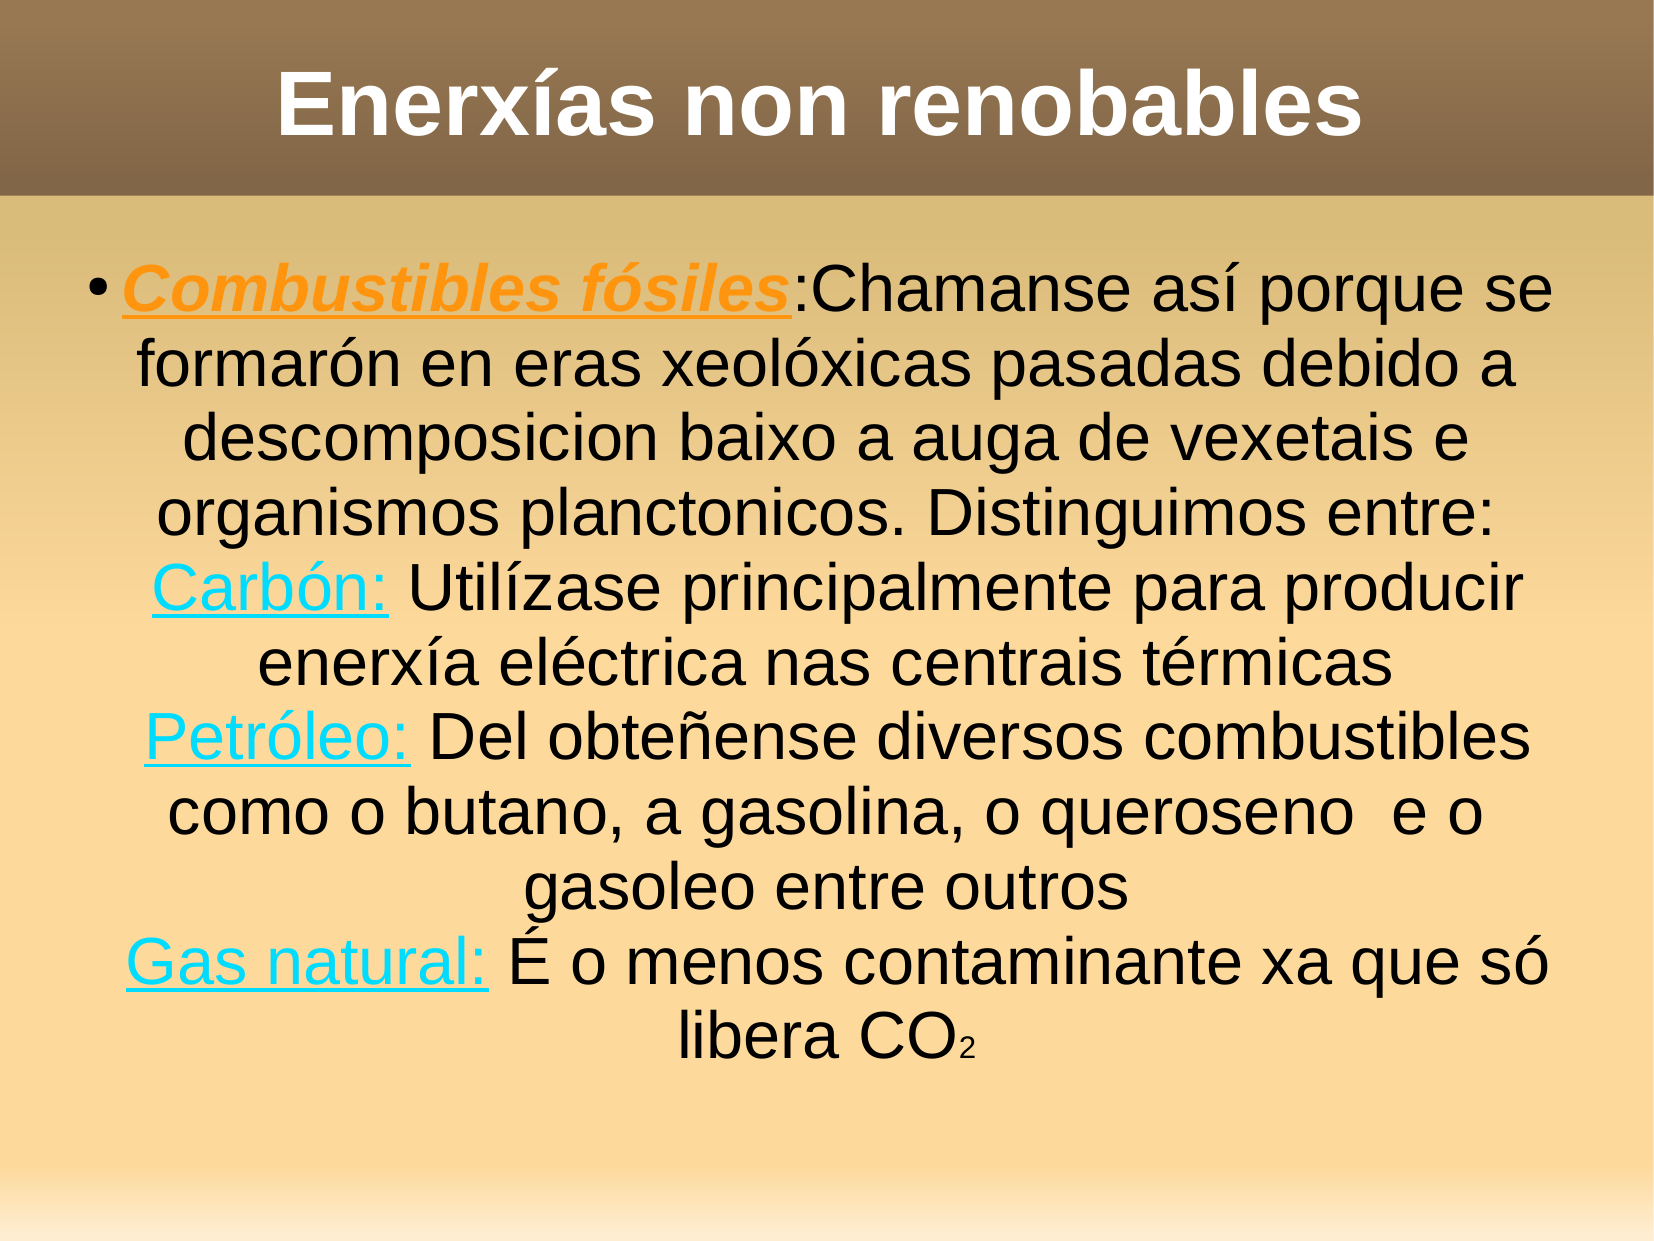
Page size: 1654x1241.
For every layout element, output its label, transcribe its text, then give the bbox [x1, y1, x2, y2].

title Enerxías non renobables [76, 7, 1565, 200]
subtitle Combustibles fósiles:Chamanse así porque se formarón en eras xeolóxicas pasadas debido a descomposicion baixo a auga de vexetais e organismos planctonicos. Distinguimos entre: Carbón: Utilízase principalmente para producir enerxía eléctrica nas centrais térmicas Petróleo: Del obteñense diversos combustibles como o butano, a gasolina, o queroseno e o gasoleo entre outros Gas natural: É o menos contaminante xa que só libera CO2 [82, 250, 1571, 1149]
picture [0, 0, 1654, 1241]
